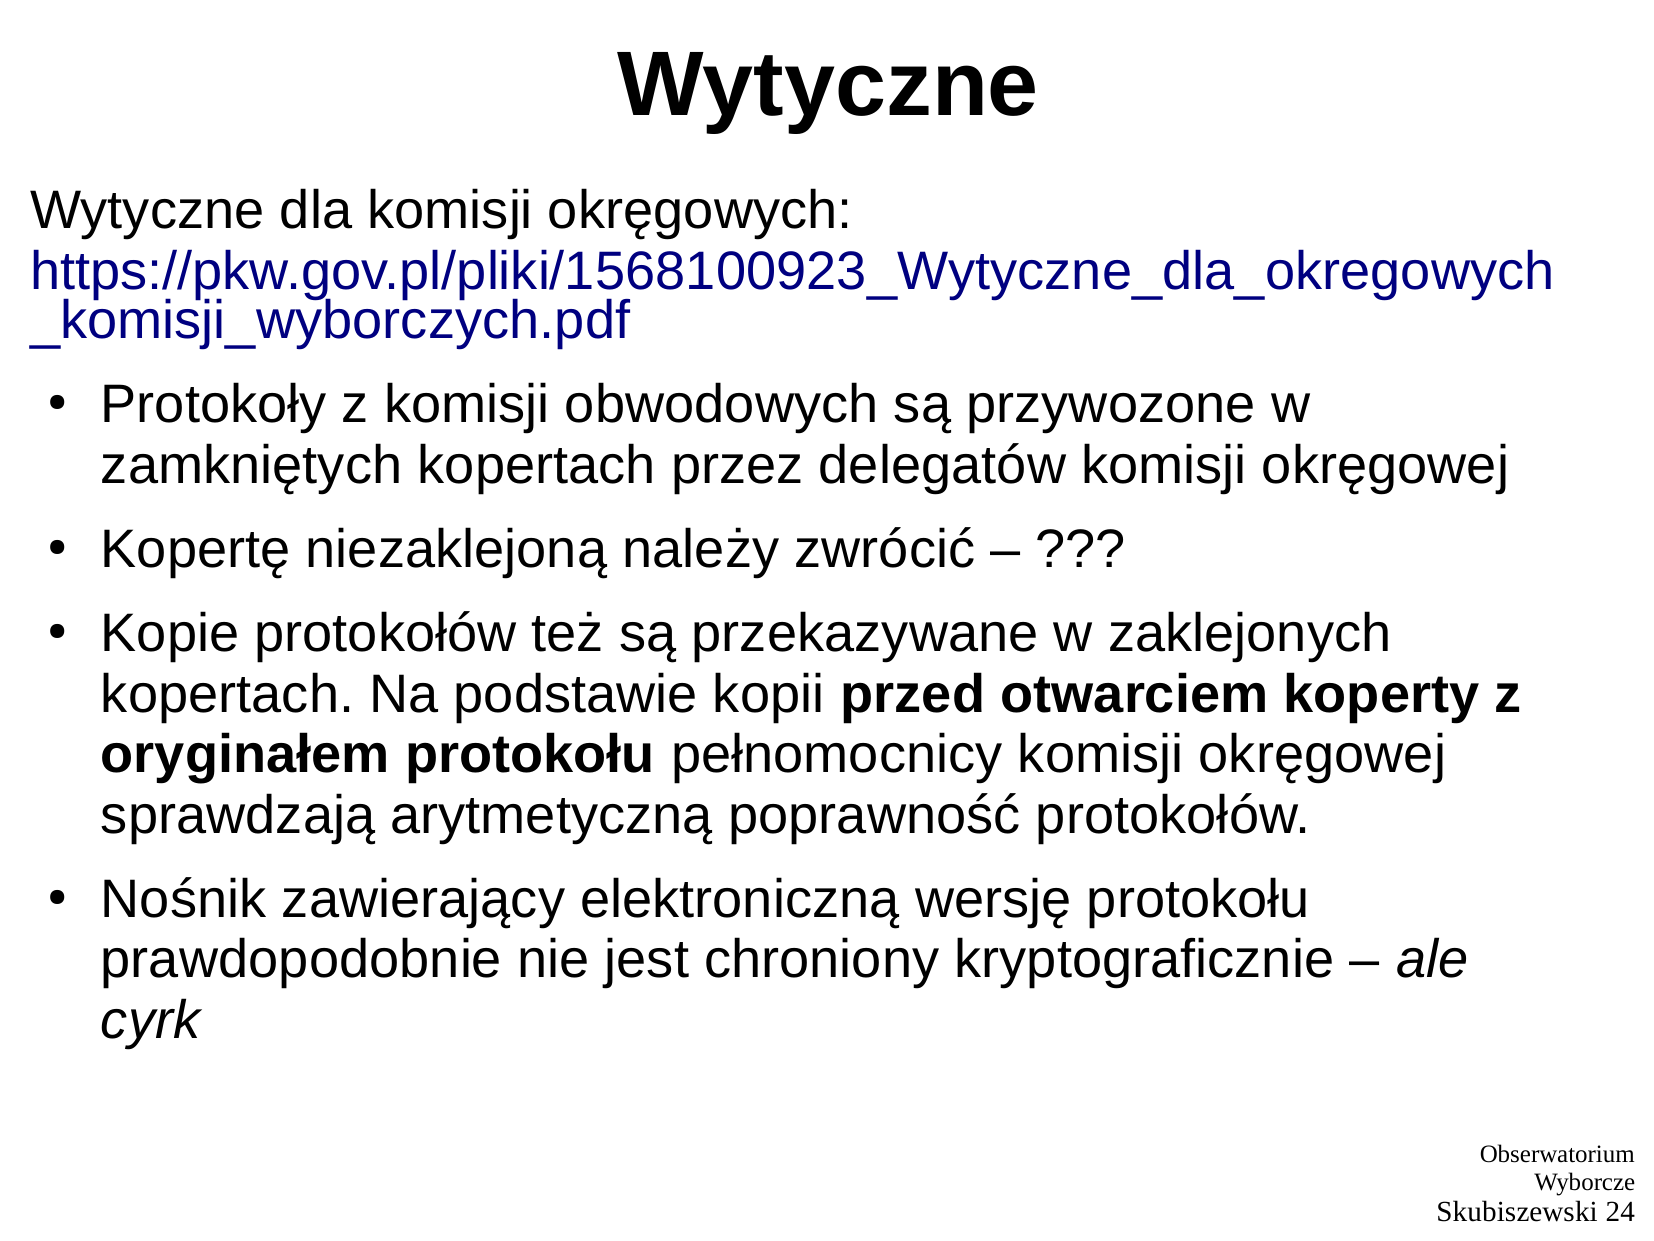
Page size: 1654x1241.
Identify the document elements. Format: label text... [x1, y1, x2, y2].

title Wytyczne [84, 32, 1573, 166]
list Wytyczne dla komisji okręgowych: https://pkw.gov.pl/pliki/1568100923_Wytyczne_dla_okregowych_komisji_wyborczych.pdf Protokoły z komisji obwodowych są przywozone w zamkniętych kopertach przez delegatów komisji okręgowej Kopertę niezaklejoną należy zwrócić – ??? Kopie protokołów też są przekazywane w zaklejonych kopertach. Na podstawie kopii przed otwarciem koperty z oryginałem protokołu pełnomocnicy komisji okręgowej sprawdzają arytmetyczną poprawność protokołów. Nośnik zawierający elektroniczną wersję protokołu prawdopodobnie nie jest chroniony kryptograficznie – ale cyrk [30, 180, 1583, 1241]
